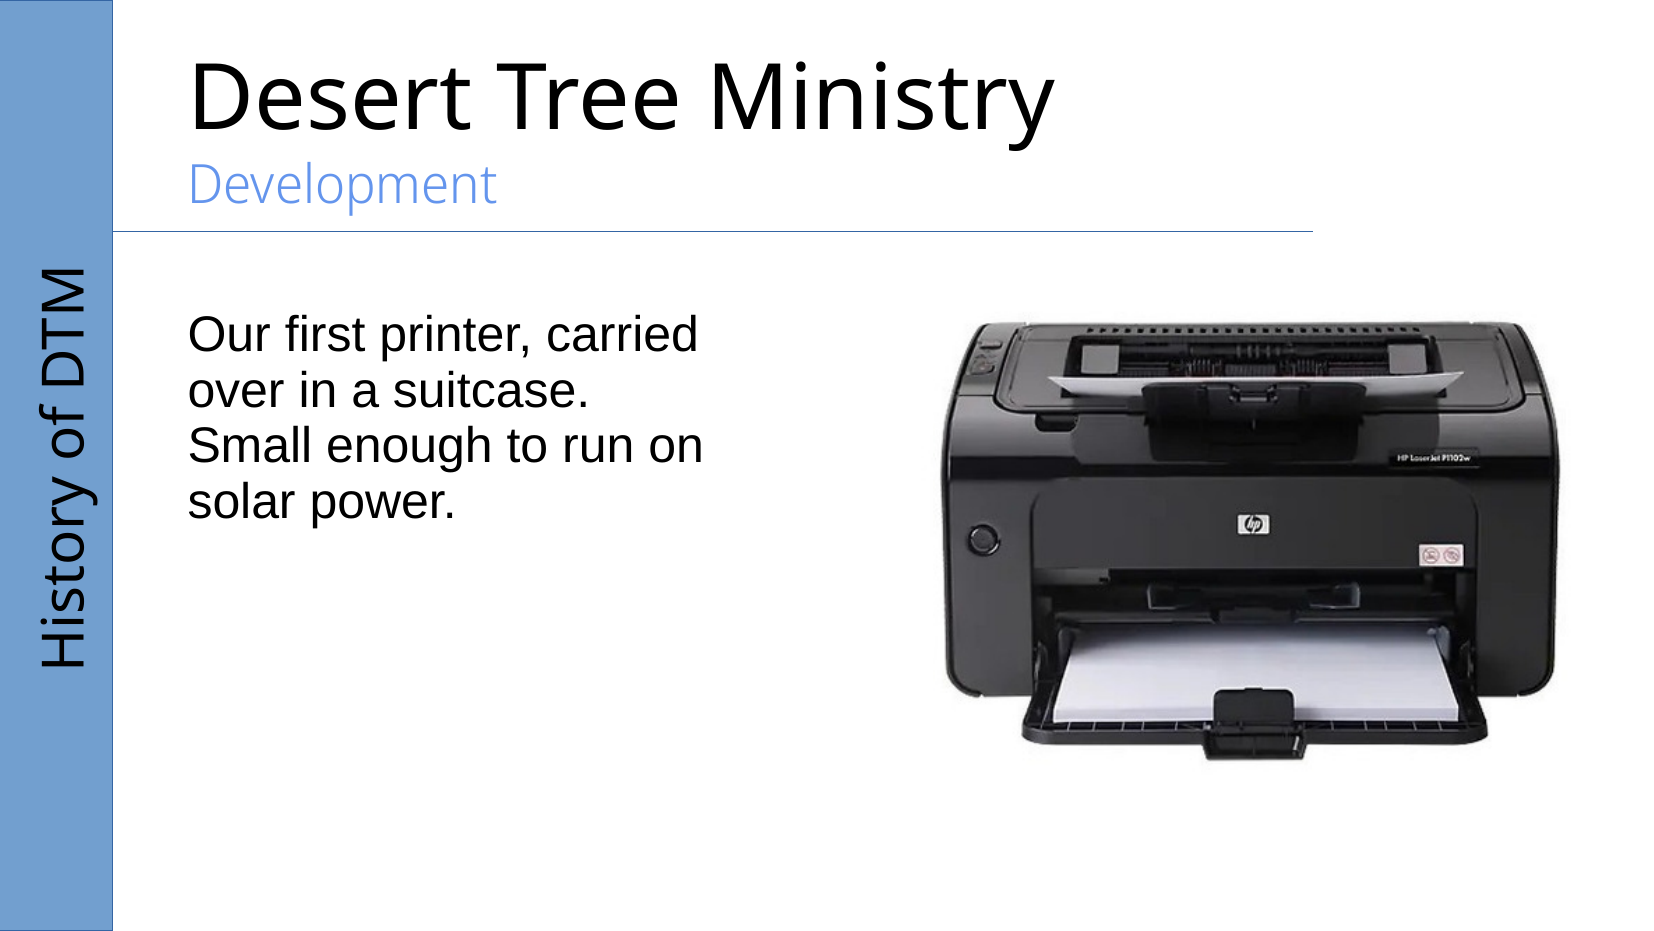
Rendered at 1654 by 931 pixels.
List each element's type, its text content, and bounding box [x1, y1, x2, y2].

picture [900, 290, 1598, 788]
text_box [0, 0, 113, 931]
subtitle Our first printer, carried over in a suitcase. Small enough to run on solar power. [187, 306, 788, 846]
title Development [187, 125, 1571, 239]
text_box History of DTM [13, 37, 105, 901]
title Desert Tree Ministry [187, 33, 1571, 125]
